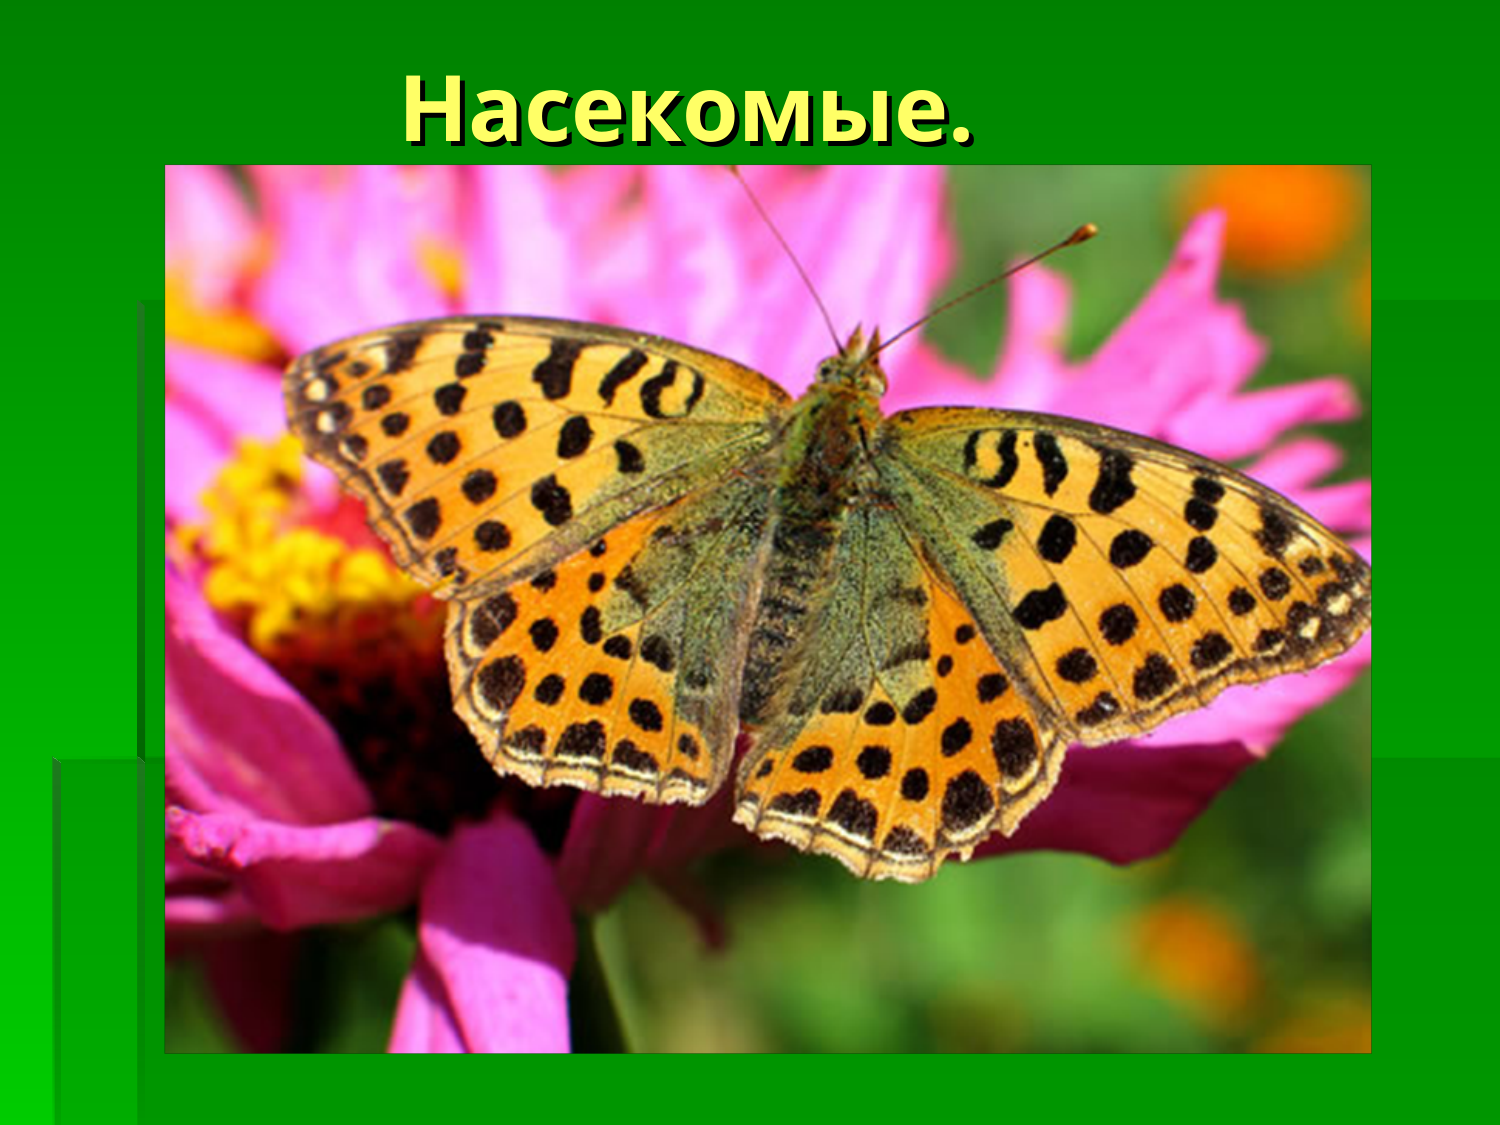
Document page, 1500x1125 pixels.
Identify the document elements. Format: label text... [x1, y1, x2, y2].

picture [162, 162, 1375, 1057]
title Насекомые. [75, 24, 1451, 185]
